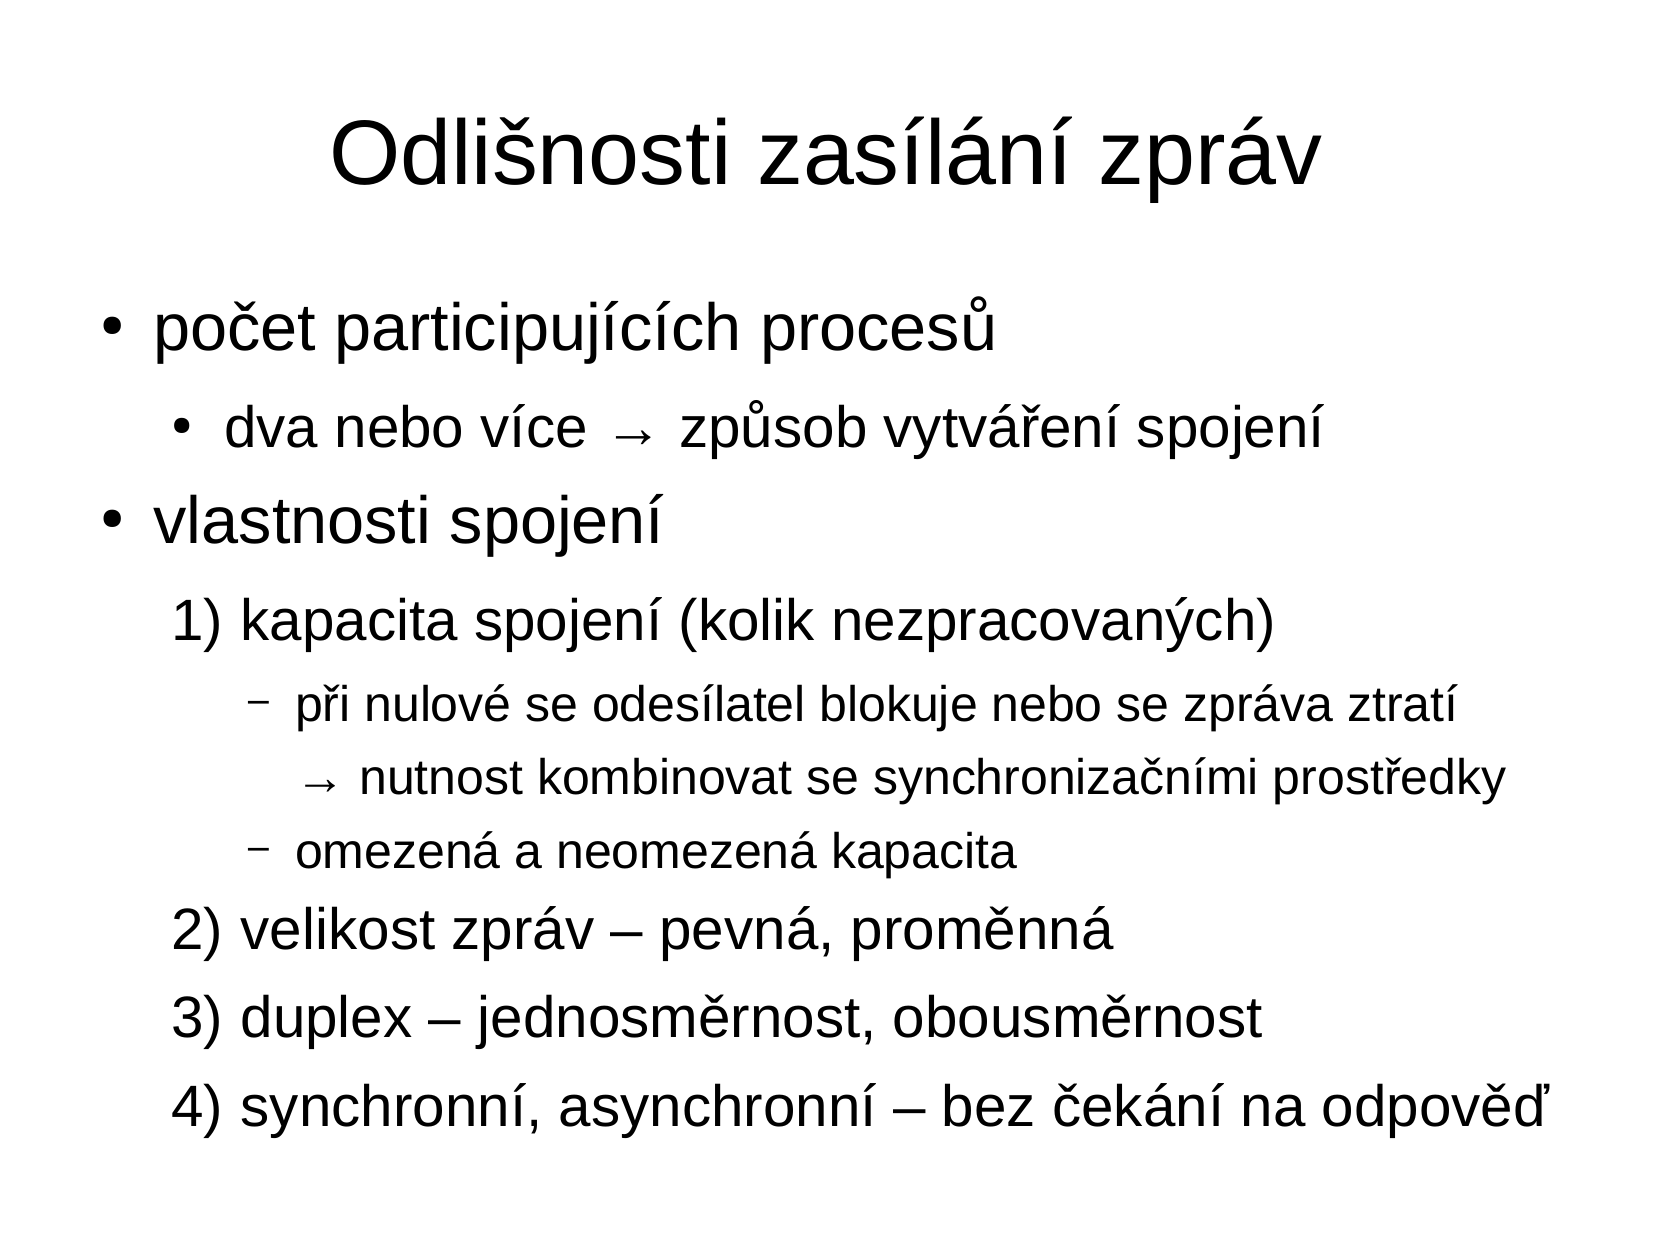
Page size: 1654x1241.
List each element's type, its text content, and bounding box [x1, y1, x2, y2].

list počet participujících procesů dva nebo více → způsob vytváření spojení vlastnosti spojení kapacita spojení (kolik nezpracovaných) při nulové se odesílatel blokuje nebo se zpráva ztratí → nutnost kombinovat se synchronizačními prostředky omezená a neomezená kapacita velikost zpráv – pevná, proměnná duplex – jednosměrnost, obousměrnost synchronní, asynchronní – bez čekání na odpověď [82, 290, 1571, 1139]
title Odlišnosti zasílání zpráv [82, 56, 1571, 250]
